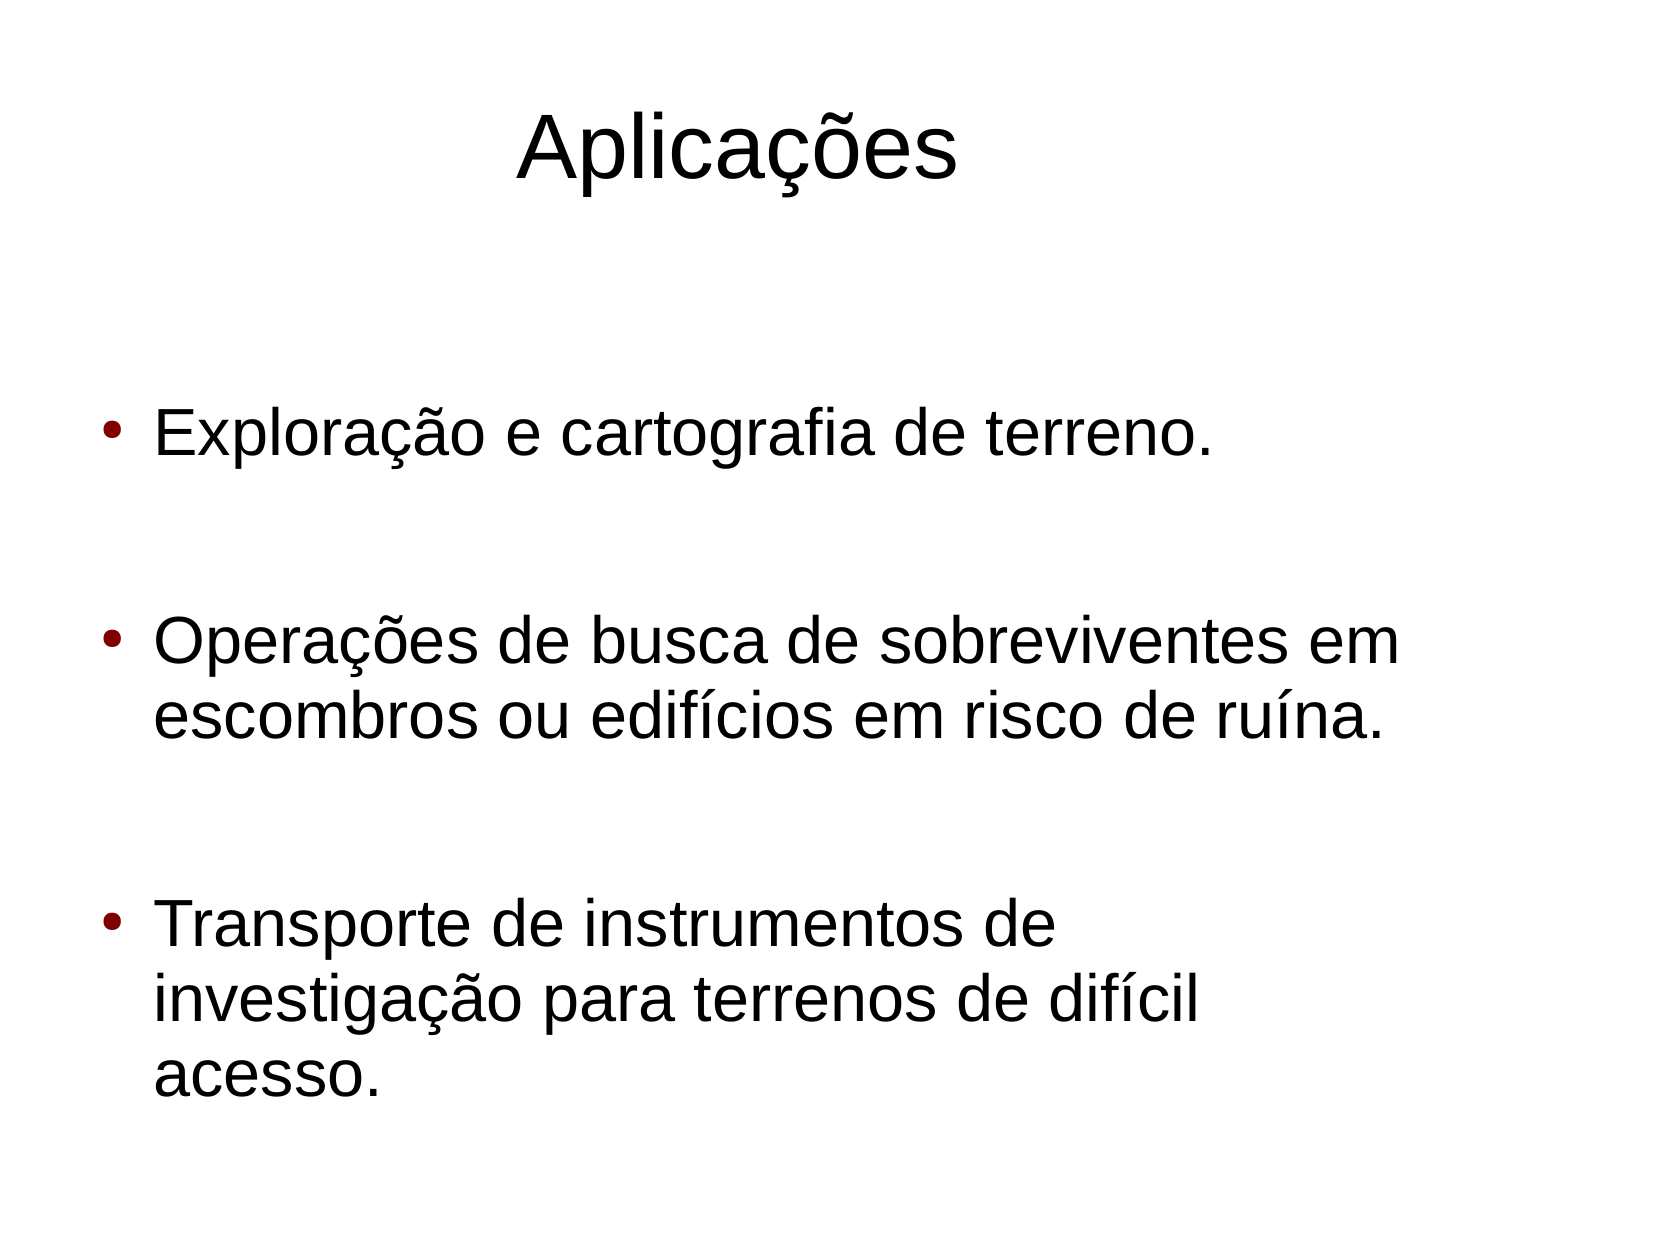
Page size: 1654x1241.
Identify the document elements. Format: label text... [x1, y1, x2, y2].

title Aplicações [59, 56, 1418, 237]
list Exploração e cartografia de terreno. Operações de busca de sobreviventes em escombros ou edifícios em risco de ruína. Transporte de instrumentos de investigação para terrenos de difícil acesso. [82, 290, 1418, 1111]
